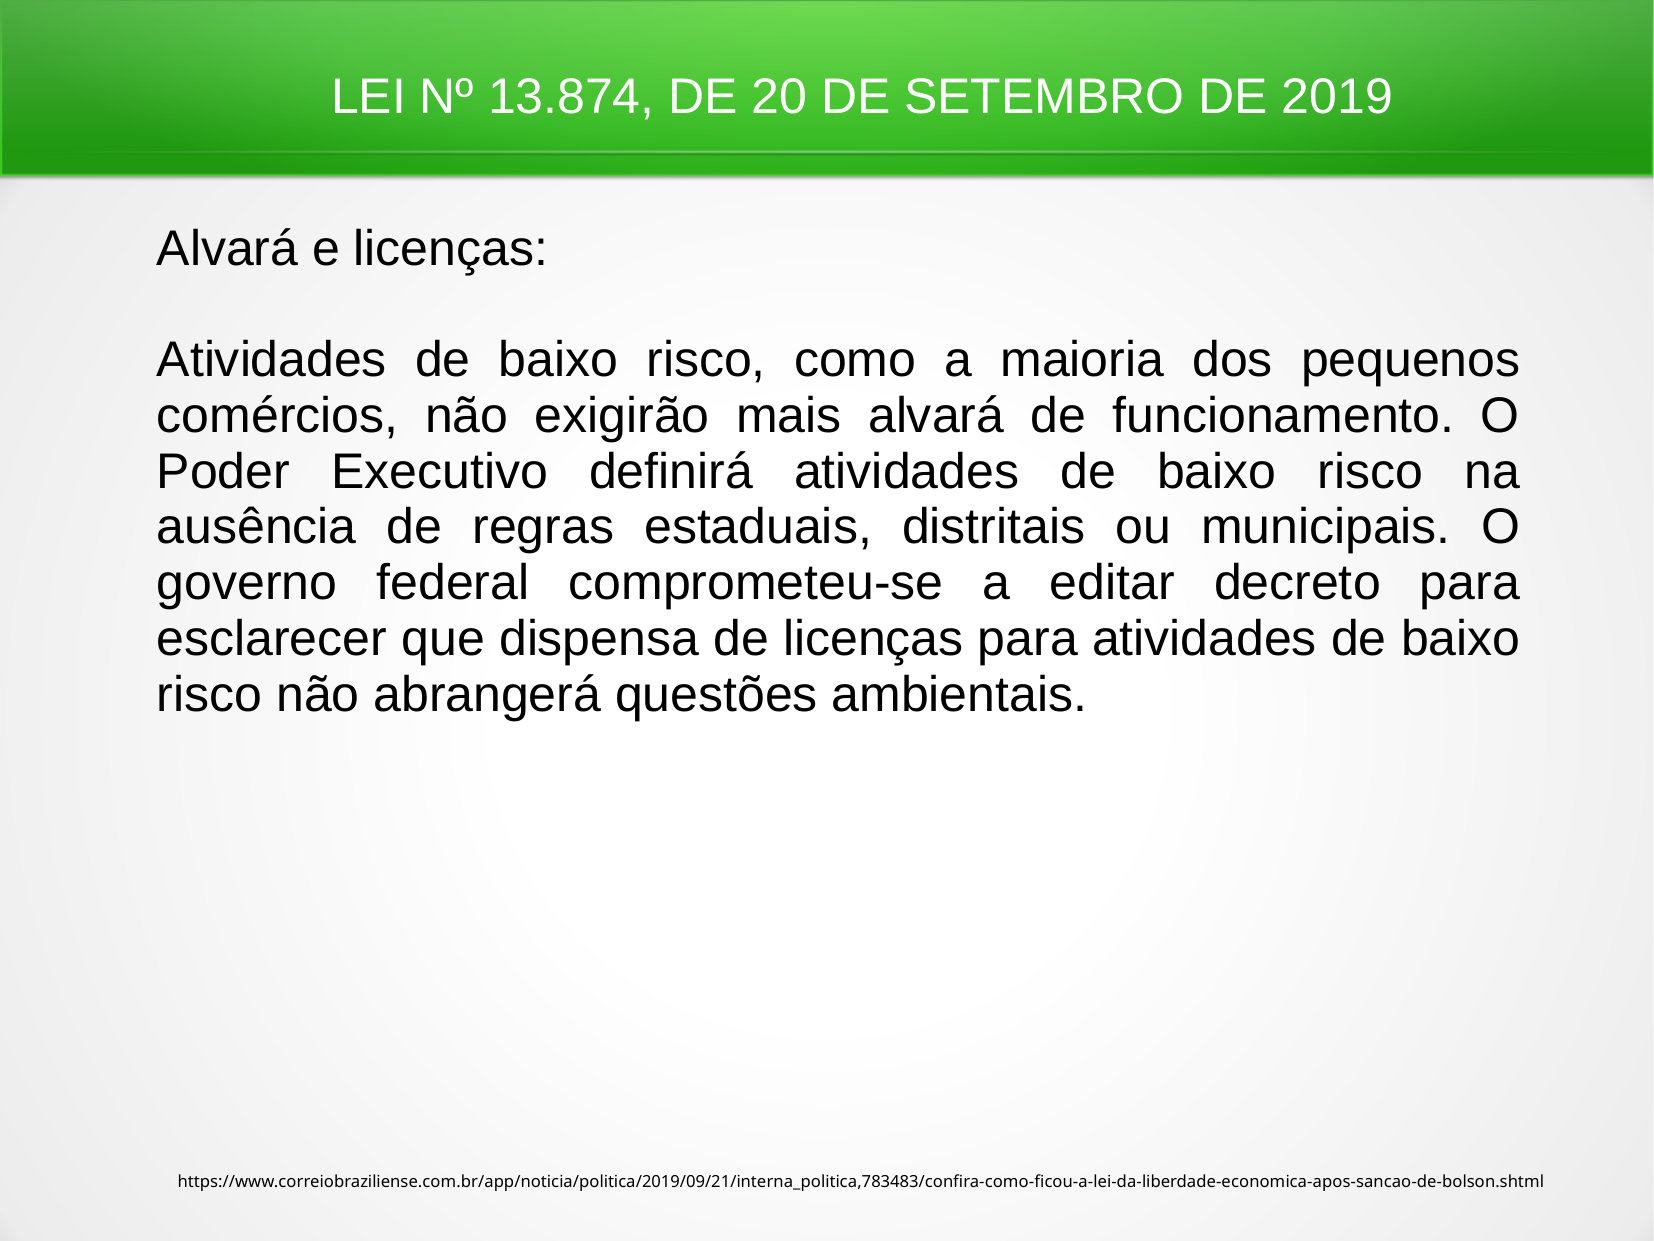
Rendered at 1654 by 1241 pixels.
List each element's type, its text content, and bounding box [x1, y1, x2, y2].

text_box LEI Nº 13.874, DE 20 DE SETEMBRO DE 2019 [129, 61, 1595, 188]
text_box Alvará e licenças: Atividades de baixo risco, como a maioria dos pequenos comércios, não exigirão mais alvará de funcionamento. O Poder Executivo definirá atividades de baixo risco na ausência de regras estaduais, distritais ou municipais. O governo federal comprometeu-se a editar decreto para esclarecer que dispensa de licenças para atividades de baixo risco não abrangerá questões ambientais. [142, 212, 1536, 945]
picture [0, 0, 1654, 1241]
title https://www.correiobraziliense.com.br/app/noticia/politica/2019/09/21/interna_politica,783483/confira-como-ficou-a-lei-da-liberdade-economica-apos-sancao-de-bolson.shtml [118, 1110, 1607, 1241]
